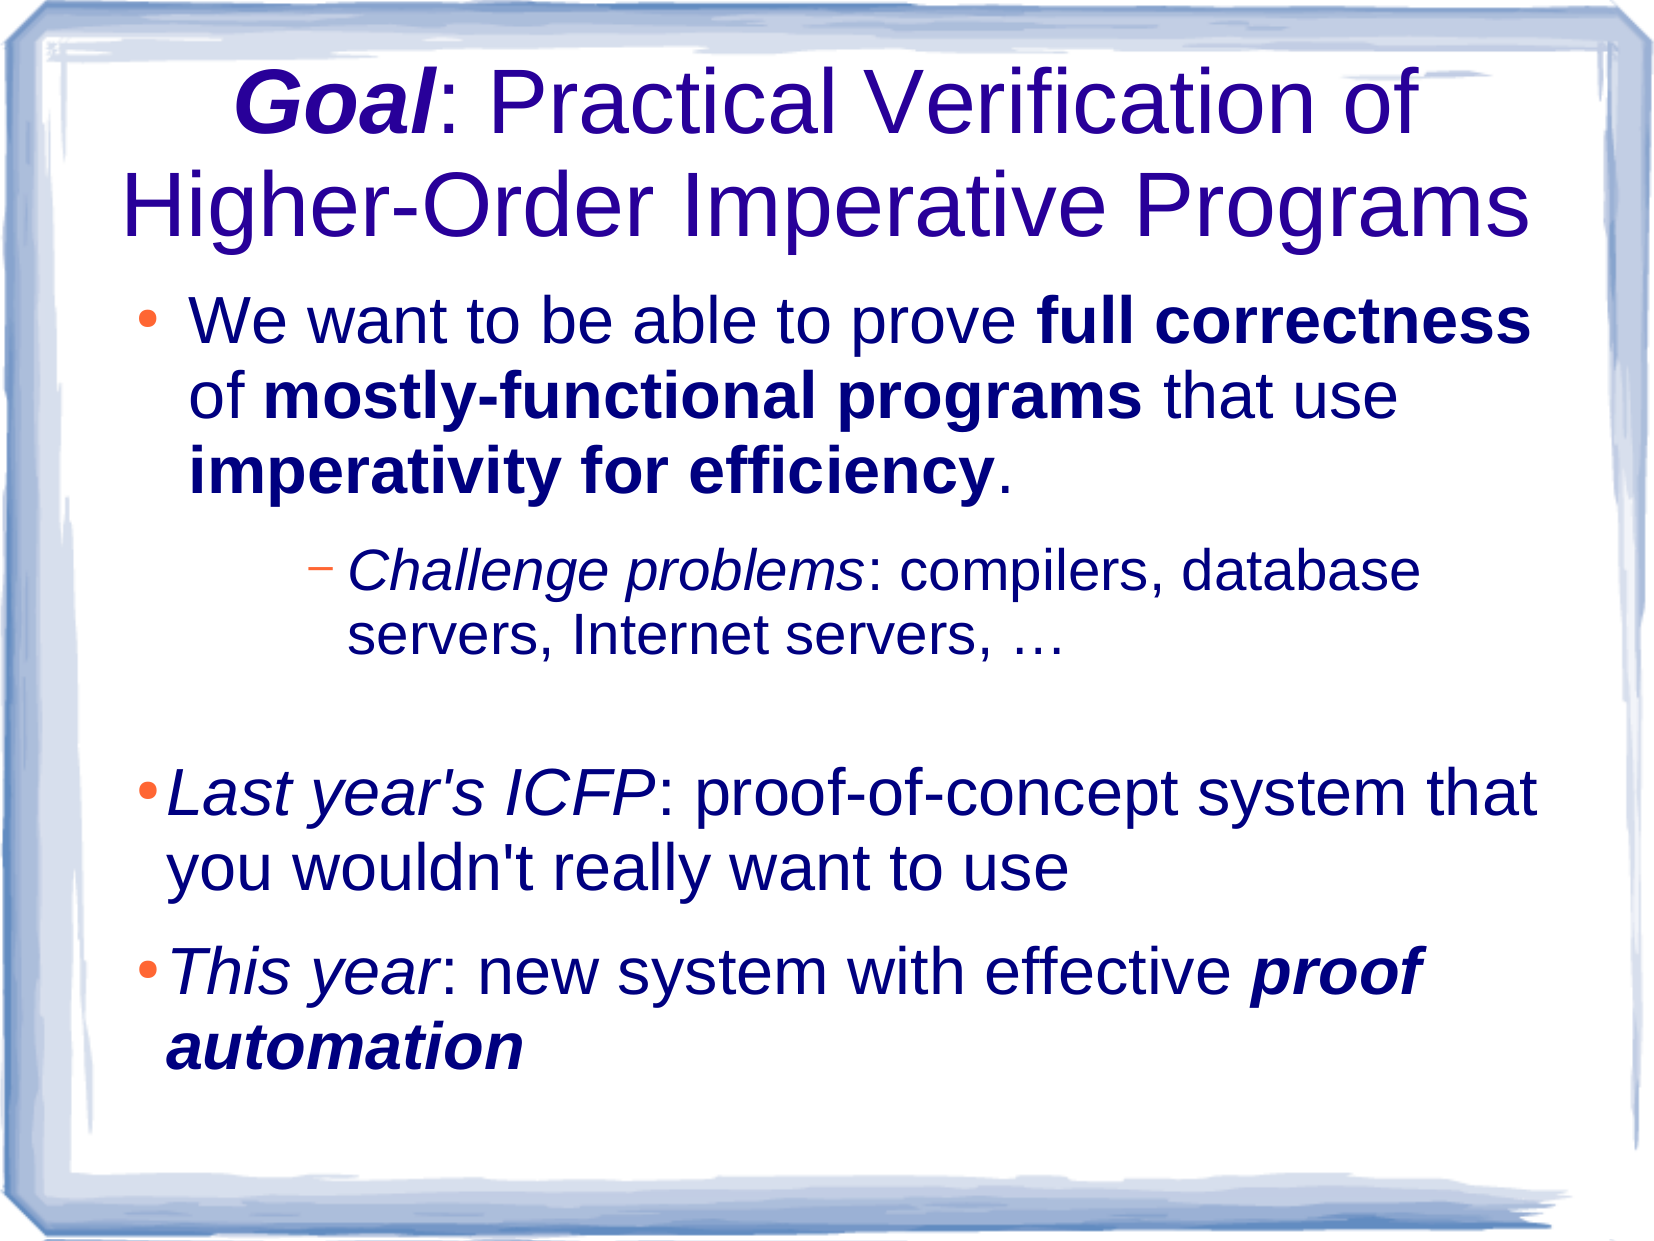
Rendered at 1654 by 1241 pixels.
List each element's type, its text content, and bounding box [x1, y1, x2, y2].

list We want to be able to prove full correctness of mostly-functional programs that use imperativity for efficiency. Challenge problems: compilers, database servers, Internet servers, … Last year's ICFP: proof-of-concept system that you wouldn't really want to use This year: new system with effective proof automation [118, 283, 1571, 1178]
title Goal: Practical Verification of Higher-Order Imperative Programs [82, 38, 1571, 268]
picture [0, 0, 1654, 1241]
